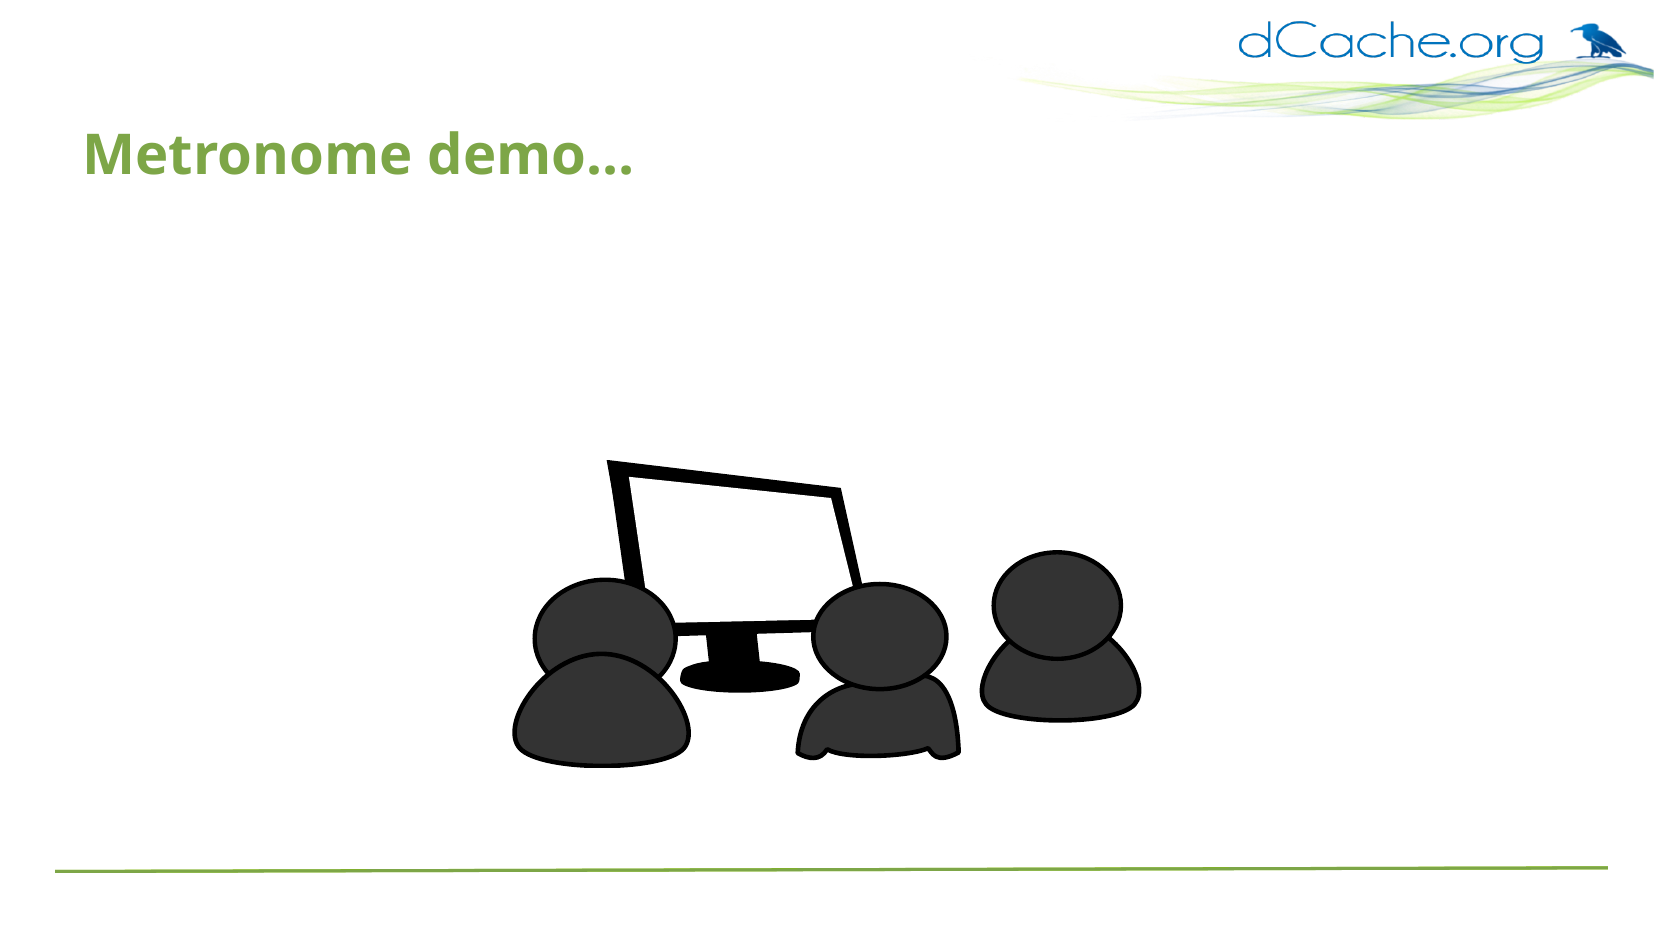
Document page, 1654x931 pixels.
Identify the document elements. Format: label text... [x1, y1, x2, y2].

picture [956, 12, 1654, 127]
picture [512, 460, 1142, 768]
title Metronome demo… [82, 116, 1605, 189]
